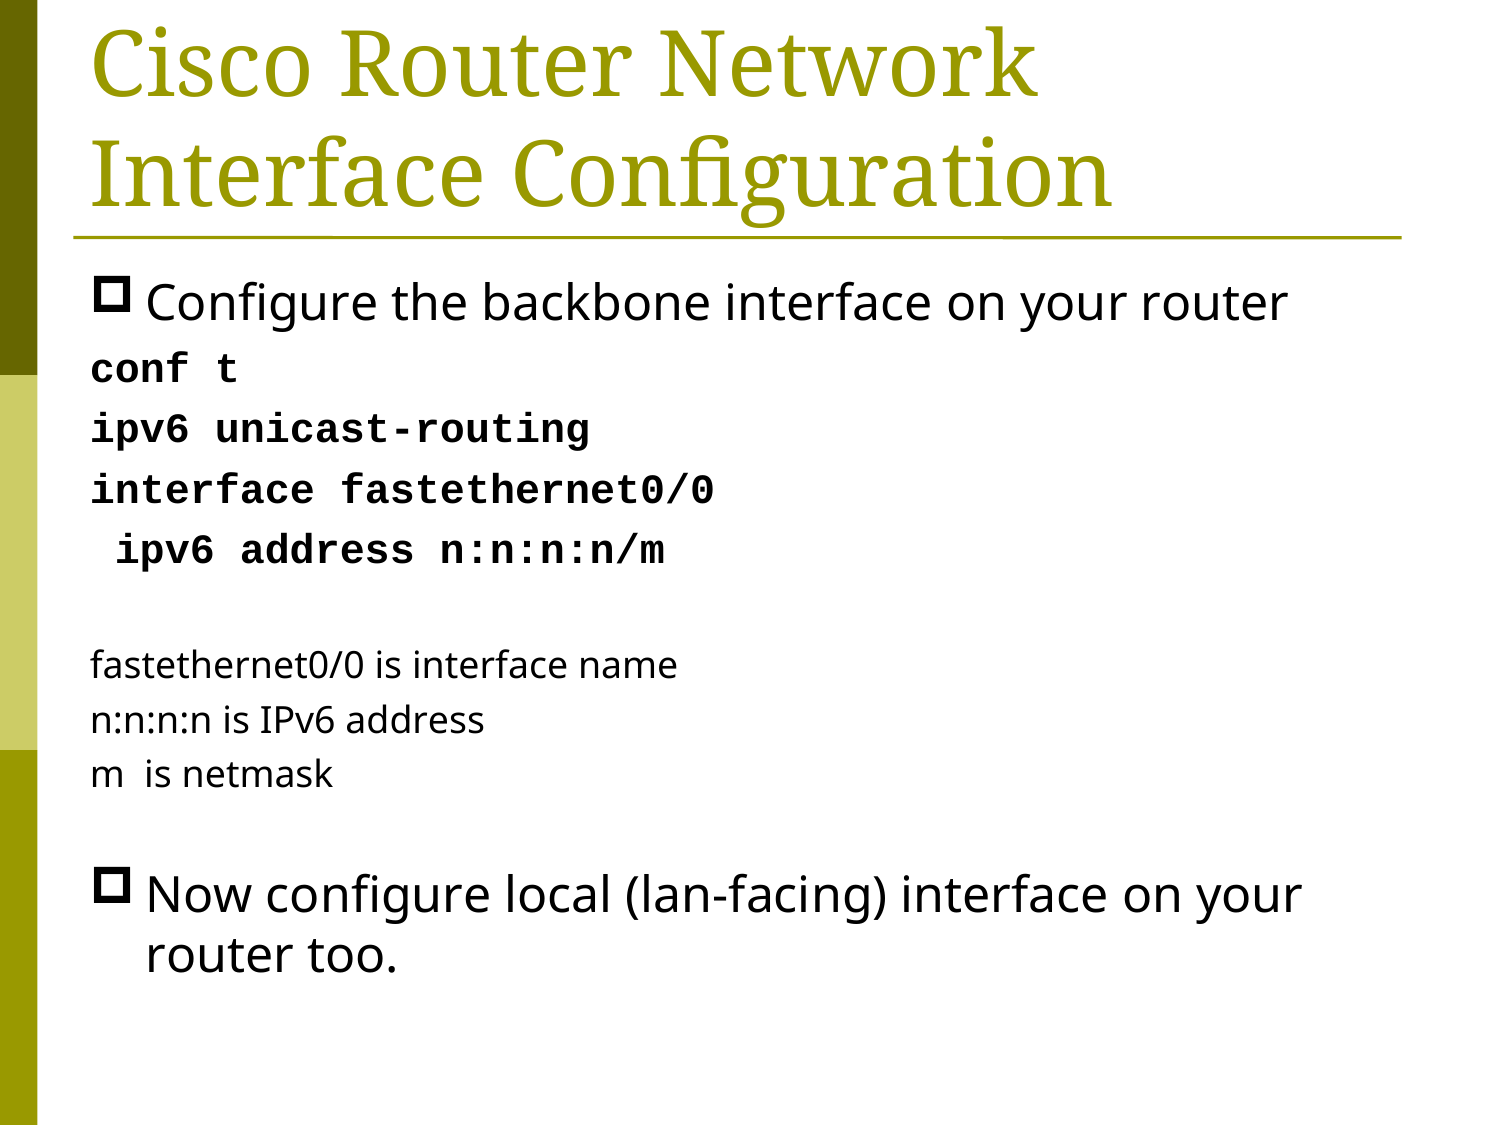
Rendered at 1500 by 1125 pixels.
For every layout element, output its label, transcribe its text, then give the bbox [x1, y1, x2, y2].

text_box Configure the backbone interface on your router conf t ipv6 unicast-routing interface fastethernet0/0 ipv6 address n:n:n:n/m fastethernet0/0 is interface name n:n:n:n is IPv6 address m is netmask Now configure local (lan-facing) interface on your router too. [75, 262, 1426, 1006]
text_box Cisco Router Network Interface Configuration [75, 0, 1426, 233]
